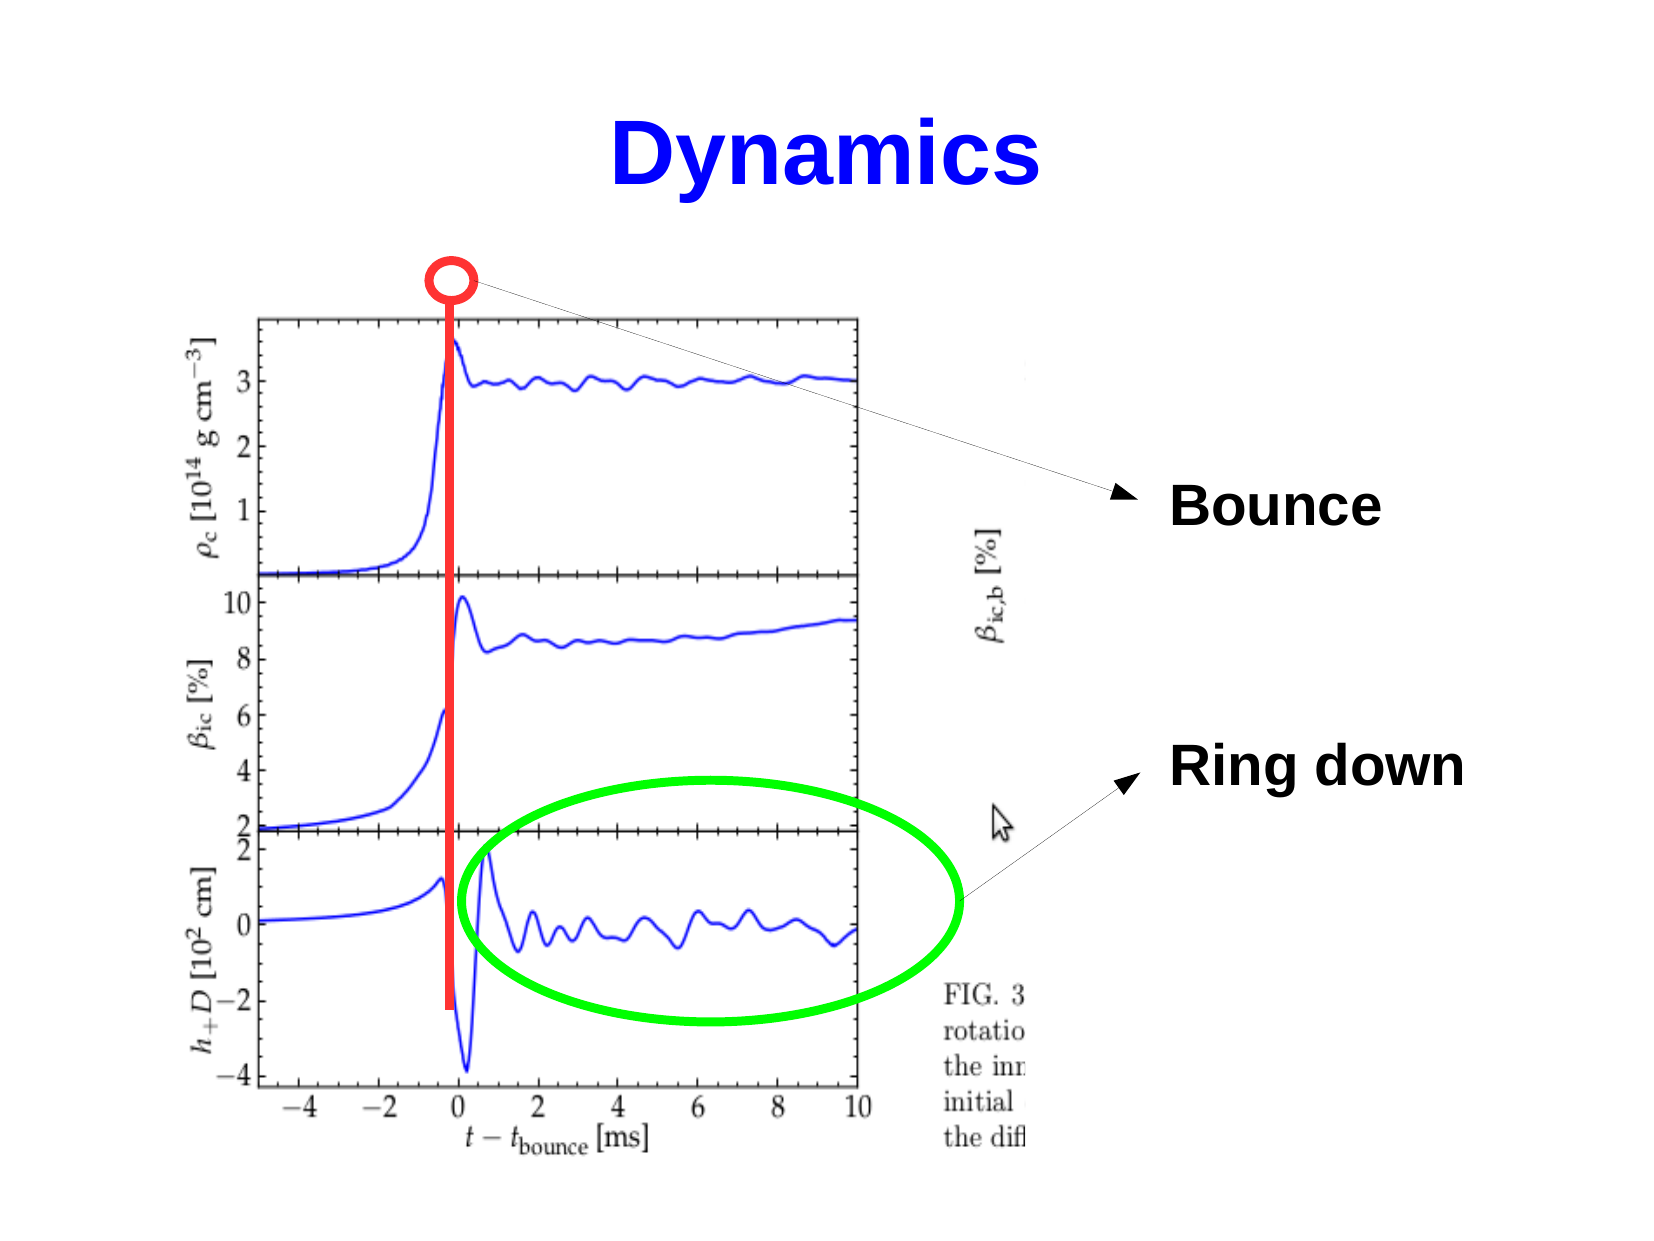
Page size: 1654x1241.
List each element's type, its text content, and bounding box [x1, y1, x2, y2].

picture [56, 248, 1026, 1159]
text_box Bounce Ring down [1154, 465, 1605, 806]
picture [434, 266, 469, 296]
picture [467, 785, 955, 1017]
title Dynamics [82, 49, 1571, 257]
